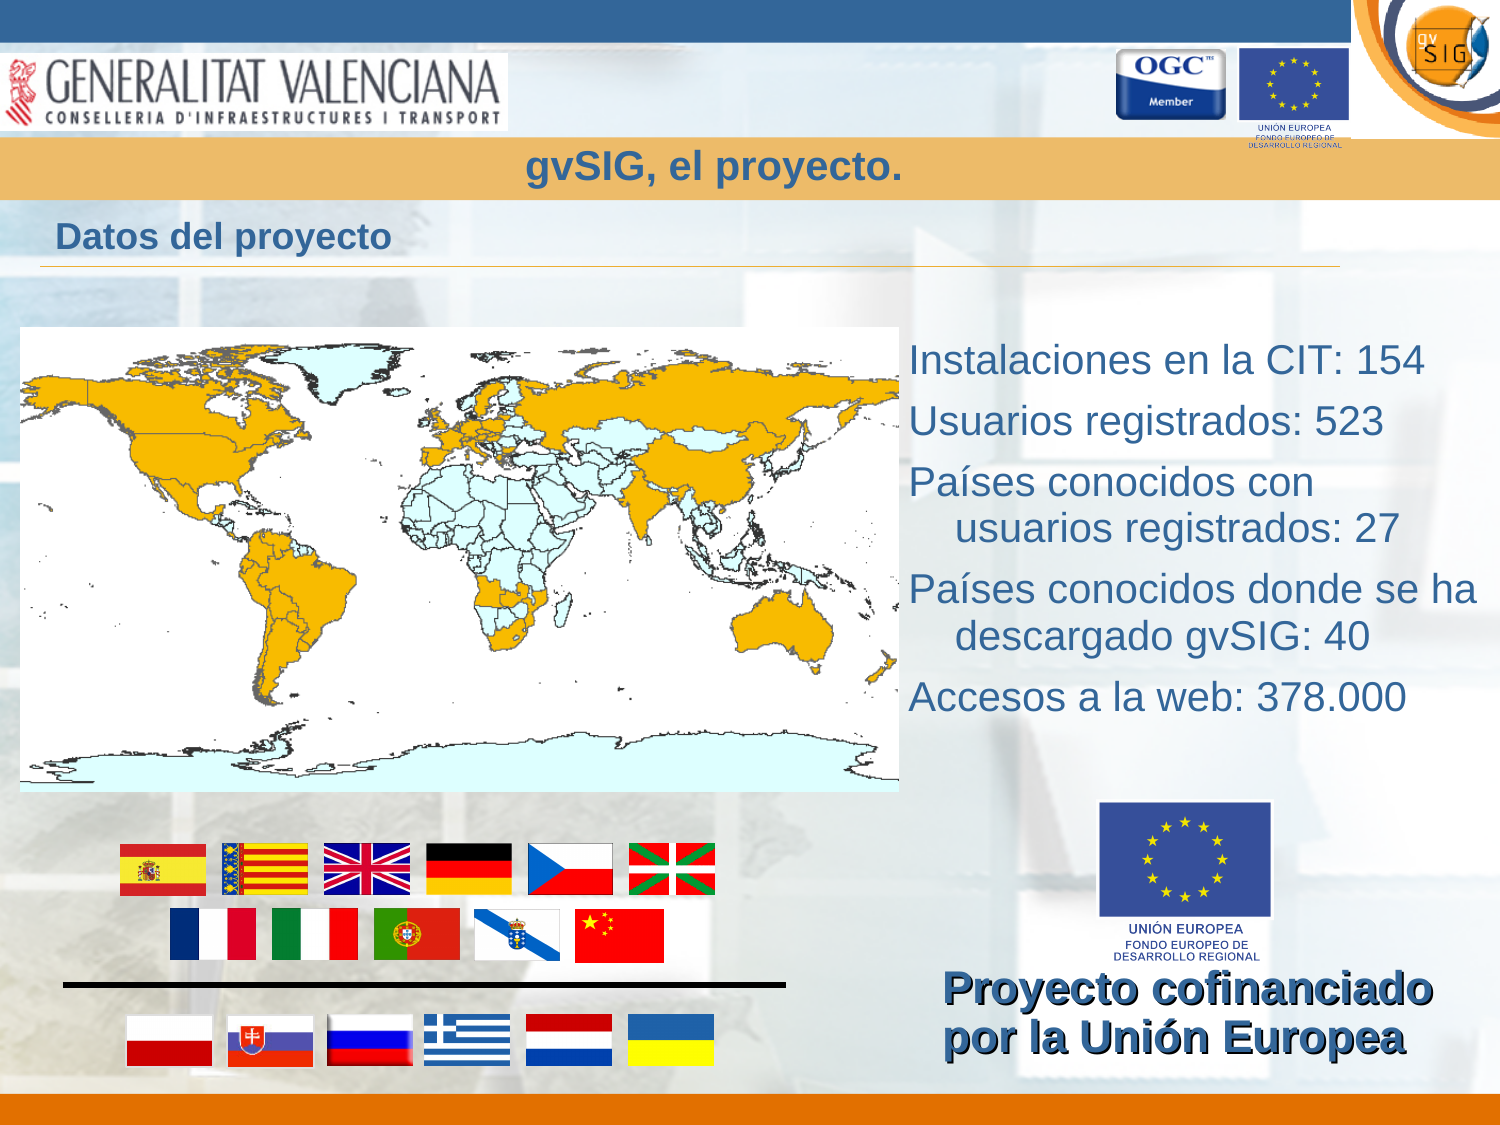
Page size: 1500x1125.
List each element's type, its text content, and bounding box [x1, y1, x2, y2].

picture [1116, 49, 1226, 120]
picture [20, 327, 899, 792]
picture [426, 843, 512, 895]
list Instalaciones en la CIT: 154 Usuarios registrados: 523 Países conocidos con usuarios registrados: 27 Países conocidos donde se ha descargado gvSIG: 40 Accesos a la web: 378.000 [899, 336, 1485, 723]
picture [528, 843, 613, 895]
picture [324, 843, 410, 895]
picture [424, 1014, 510, 1066]
picture [120, 844, 206, 896]
text_box Datos del proyecto [40, 210, 1209, 272]
picture [0, 53, 508, 131]
picture [1096, 799, 1274, 961]
picture [474, 909, 560, 961]
text_box gvSIG, el proyecto. [0, 137, 1429, 203]
text_box Proyecto cofinanciado por la Unión Europea [927, 956, 1456, 1070]
picture [272, 908, 358, 960]
picture [374, 908, 460, 960]
picture [575, 909, 664, 963]
picture [526, 1014, 612, 1066]
picture [126, 1015, 212, 1067]
picture [1237, 0, 1500, 139]
picture [170, 908, 256, 960]
picture [628, 1014, 714, 1066]
picture [327, 1014, 413, 1066]
picture [228, 1016, 314, 1067]
picture [222, 843, 308, 895]
picture [629, 843, 715, 895]
